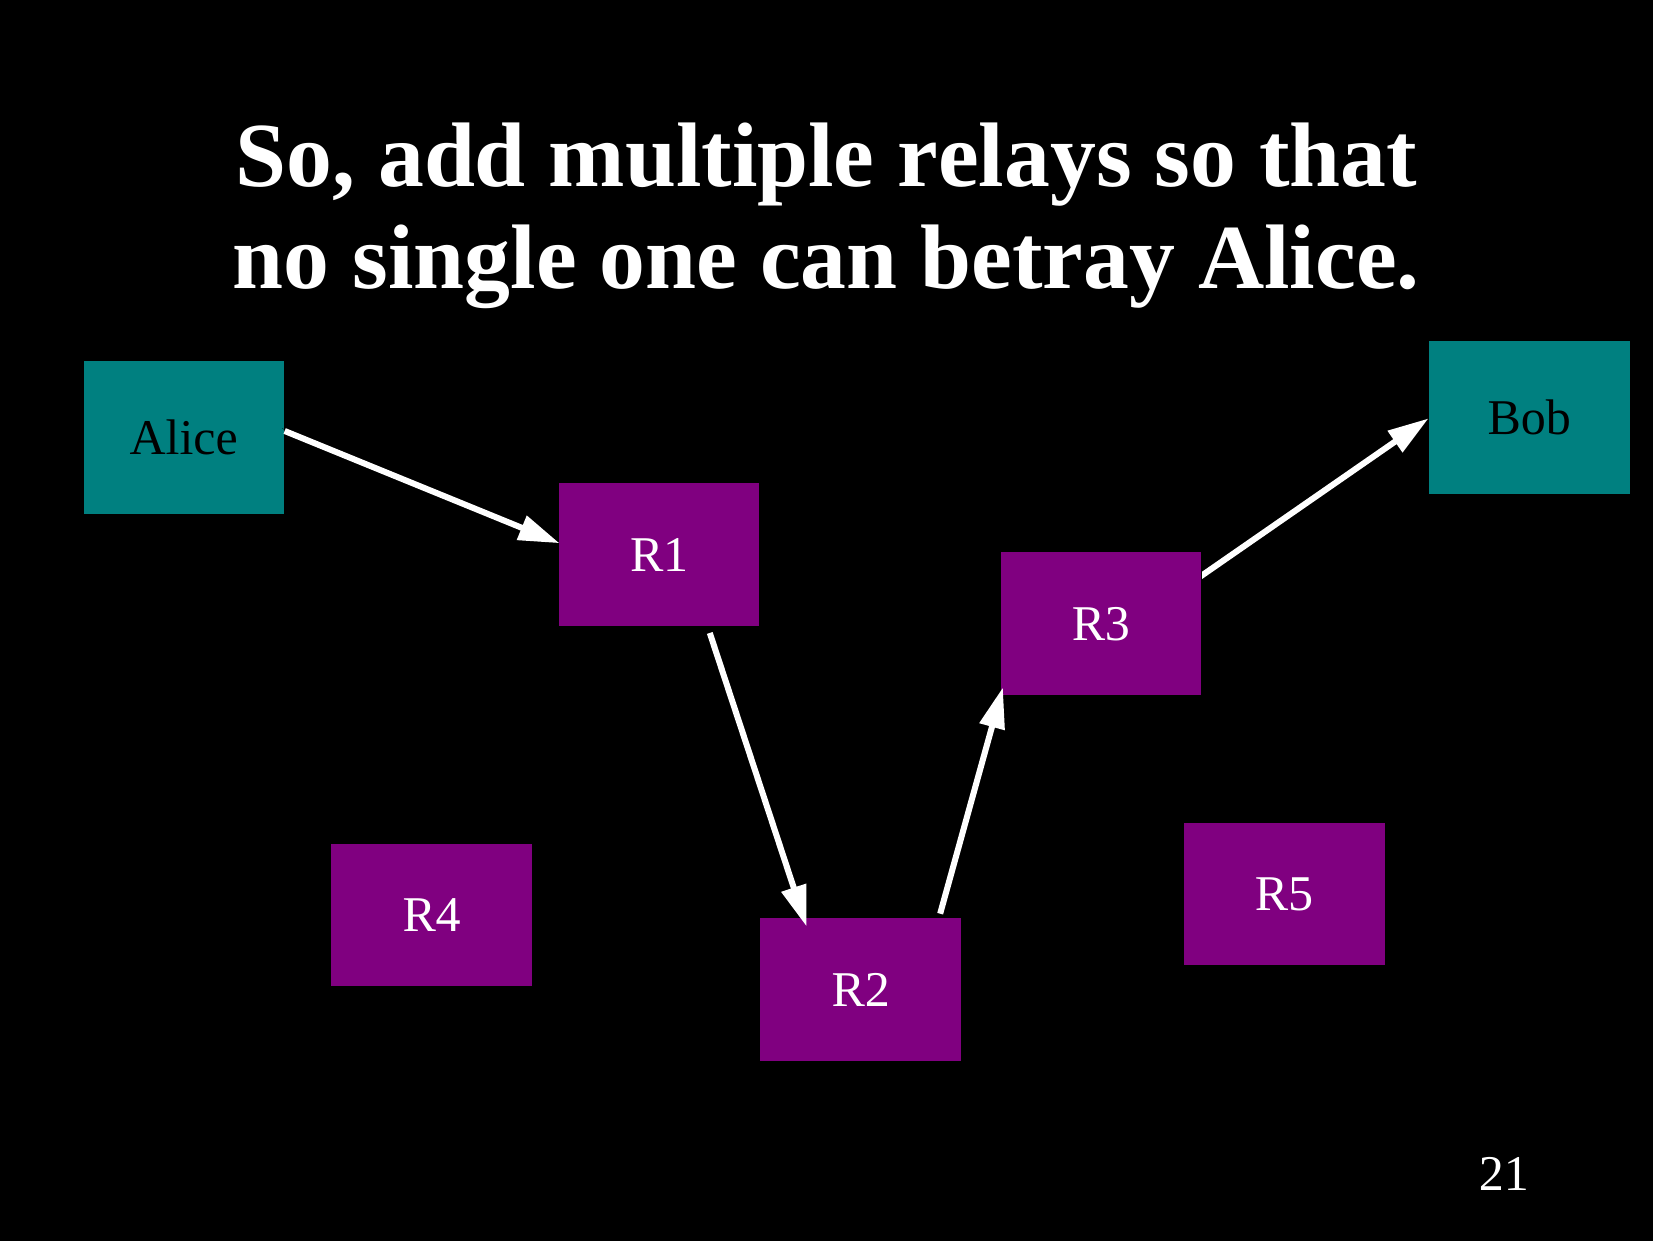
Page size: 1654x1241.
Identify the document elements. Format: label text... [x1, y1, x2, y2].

text_box R2 [759, 917, 962, 1062]
text_box Bob [1428, 340, 1631, 495]
text_box Alice [83, 360, 285, 515]
text_box R3 [1000, 551, 1202, 696]
text_box R5 [1183, 822, 1386, 966]
title So, add multiple relays so that no single one can betray Alice. [121, 95, 1534, 318]
text_box R1 [558, 482, 760, 627]
text_box R4 [330, 843, 533, 987]
